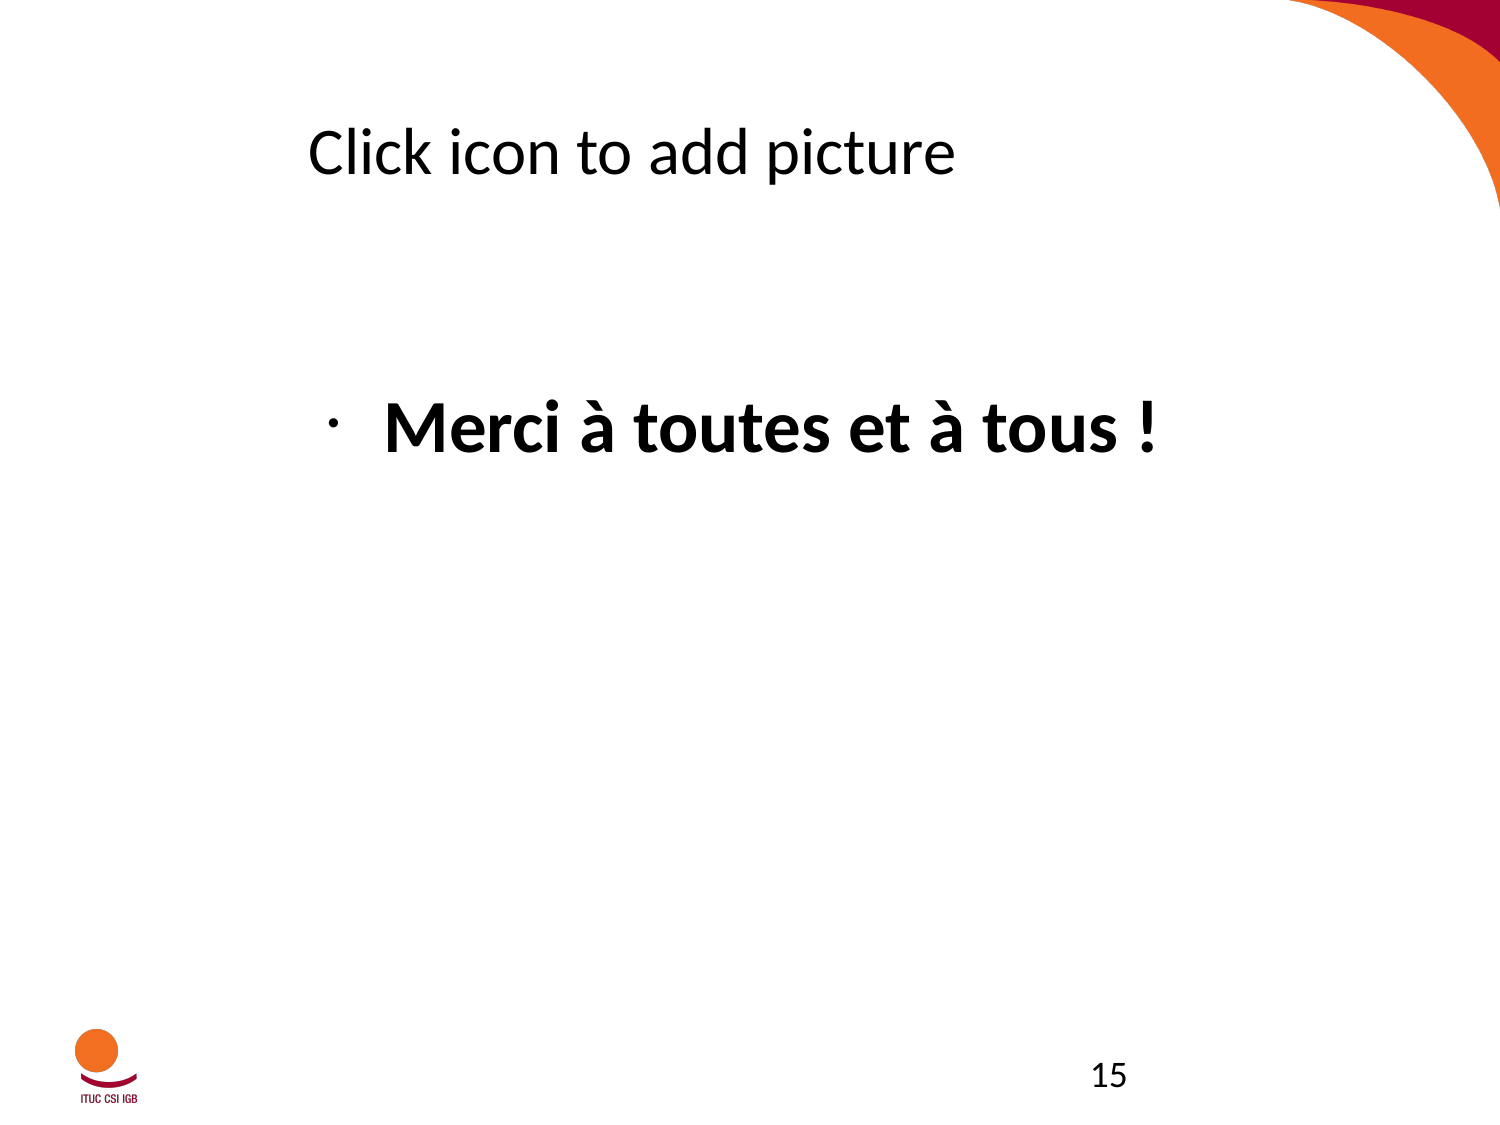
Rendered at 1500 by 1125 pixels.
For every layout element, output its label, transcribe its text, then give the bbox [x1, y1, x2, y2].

picture [75, 1029, 138, 1103]
picture [1267, 0, 1500, 232]
list Merci à toutes et à tous ! [294, 156, 1194, 762]
slide_number <numéro> [1074, 1042, 1425, 1103]
